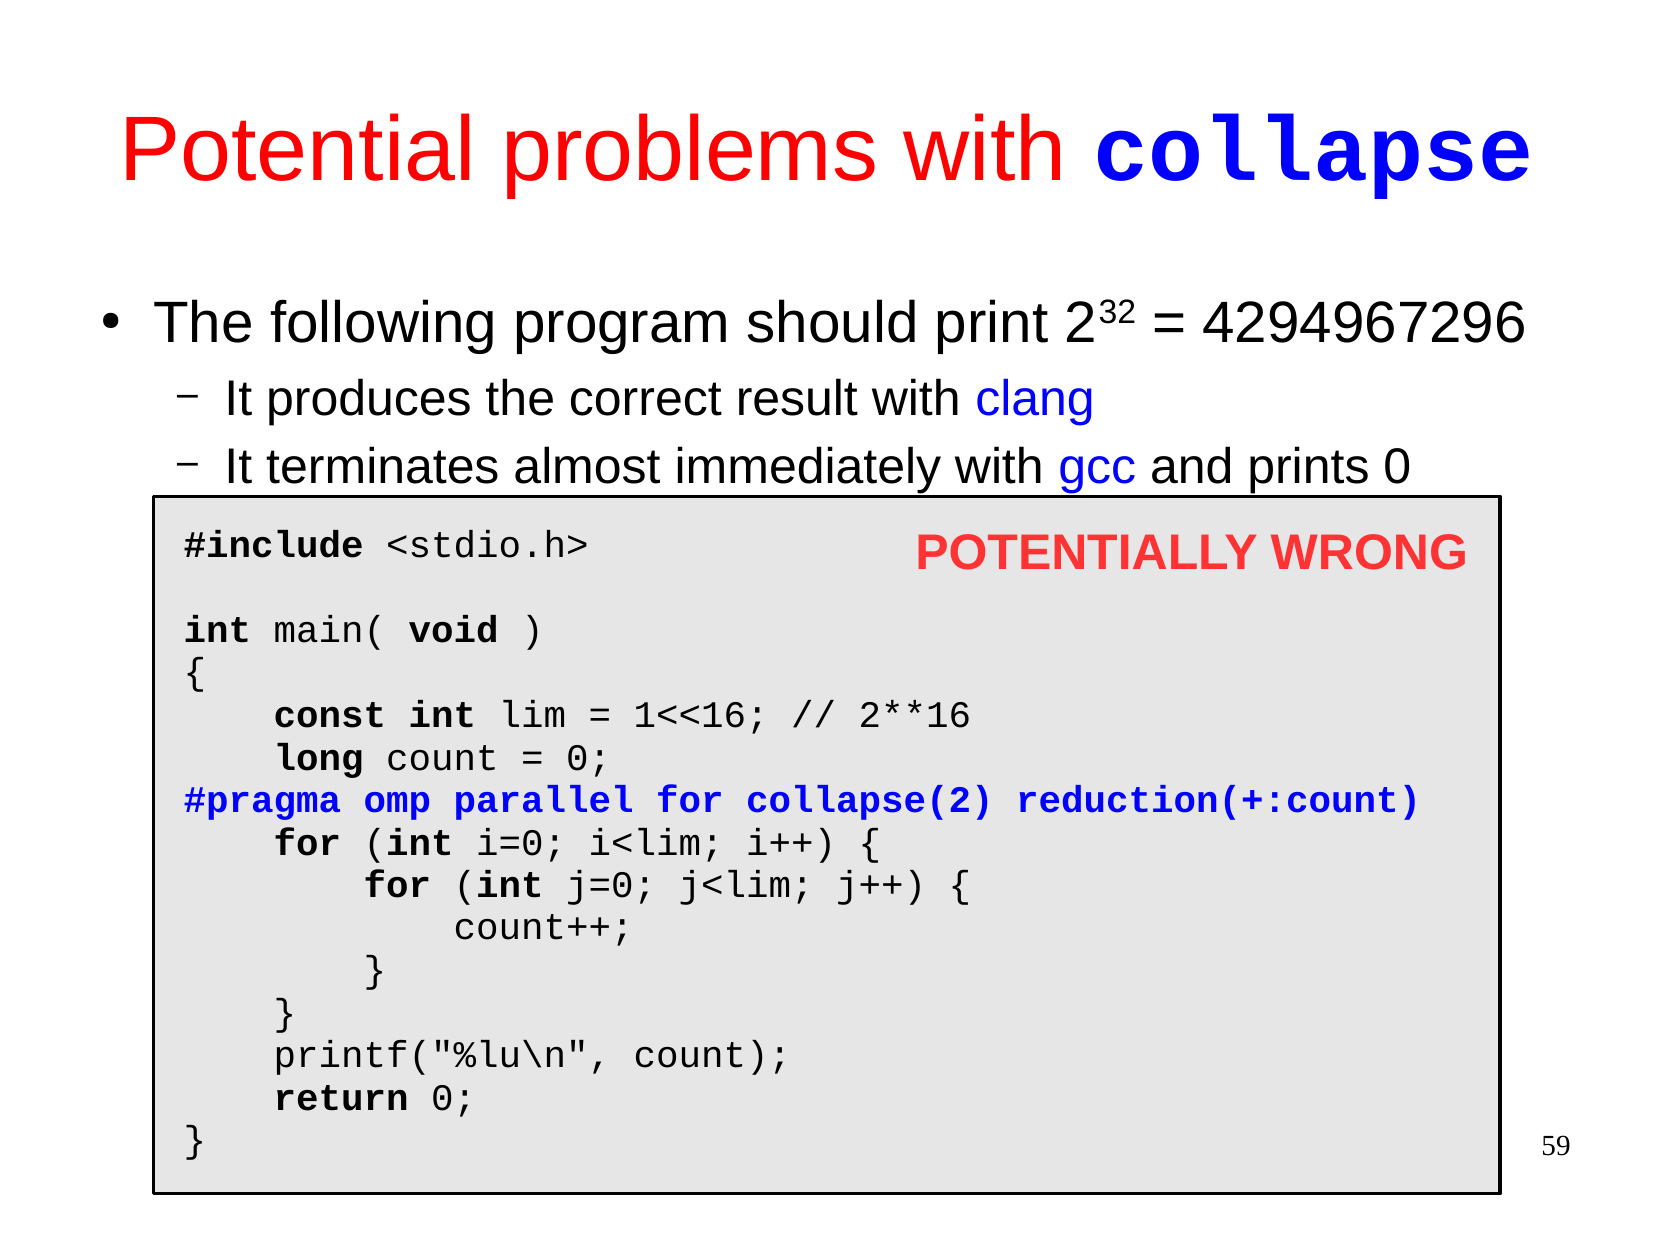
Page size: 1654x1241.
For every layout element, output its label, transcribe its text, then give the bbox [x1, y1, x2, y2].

title Potential problems with collapse [82, 49, 1571, 257]
list The following program should print 232 = 4294967296 It produces the correct result with clang It terminates almost immediately with gcc and prints 0 [82, 290, 1571, 1109]
text_box #include <stdio.h> int main( void ) { const int lim = 1<<16; // 2**16 long count = 0; #pragma omp parallel for collapse(2) reduction(+:count) for (int i=0; i<lim; i++) { for (int j=0; j<lim; j++) { count++; } } printf("%lu\n", count); return 0; } [153, 496, 1501, 1194]
text_box POTENTIALLY WRONG [897, 513, 1489, 591]
